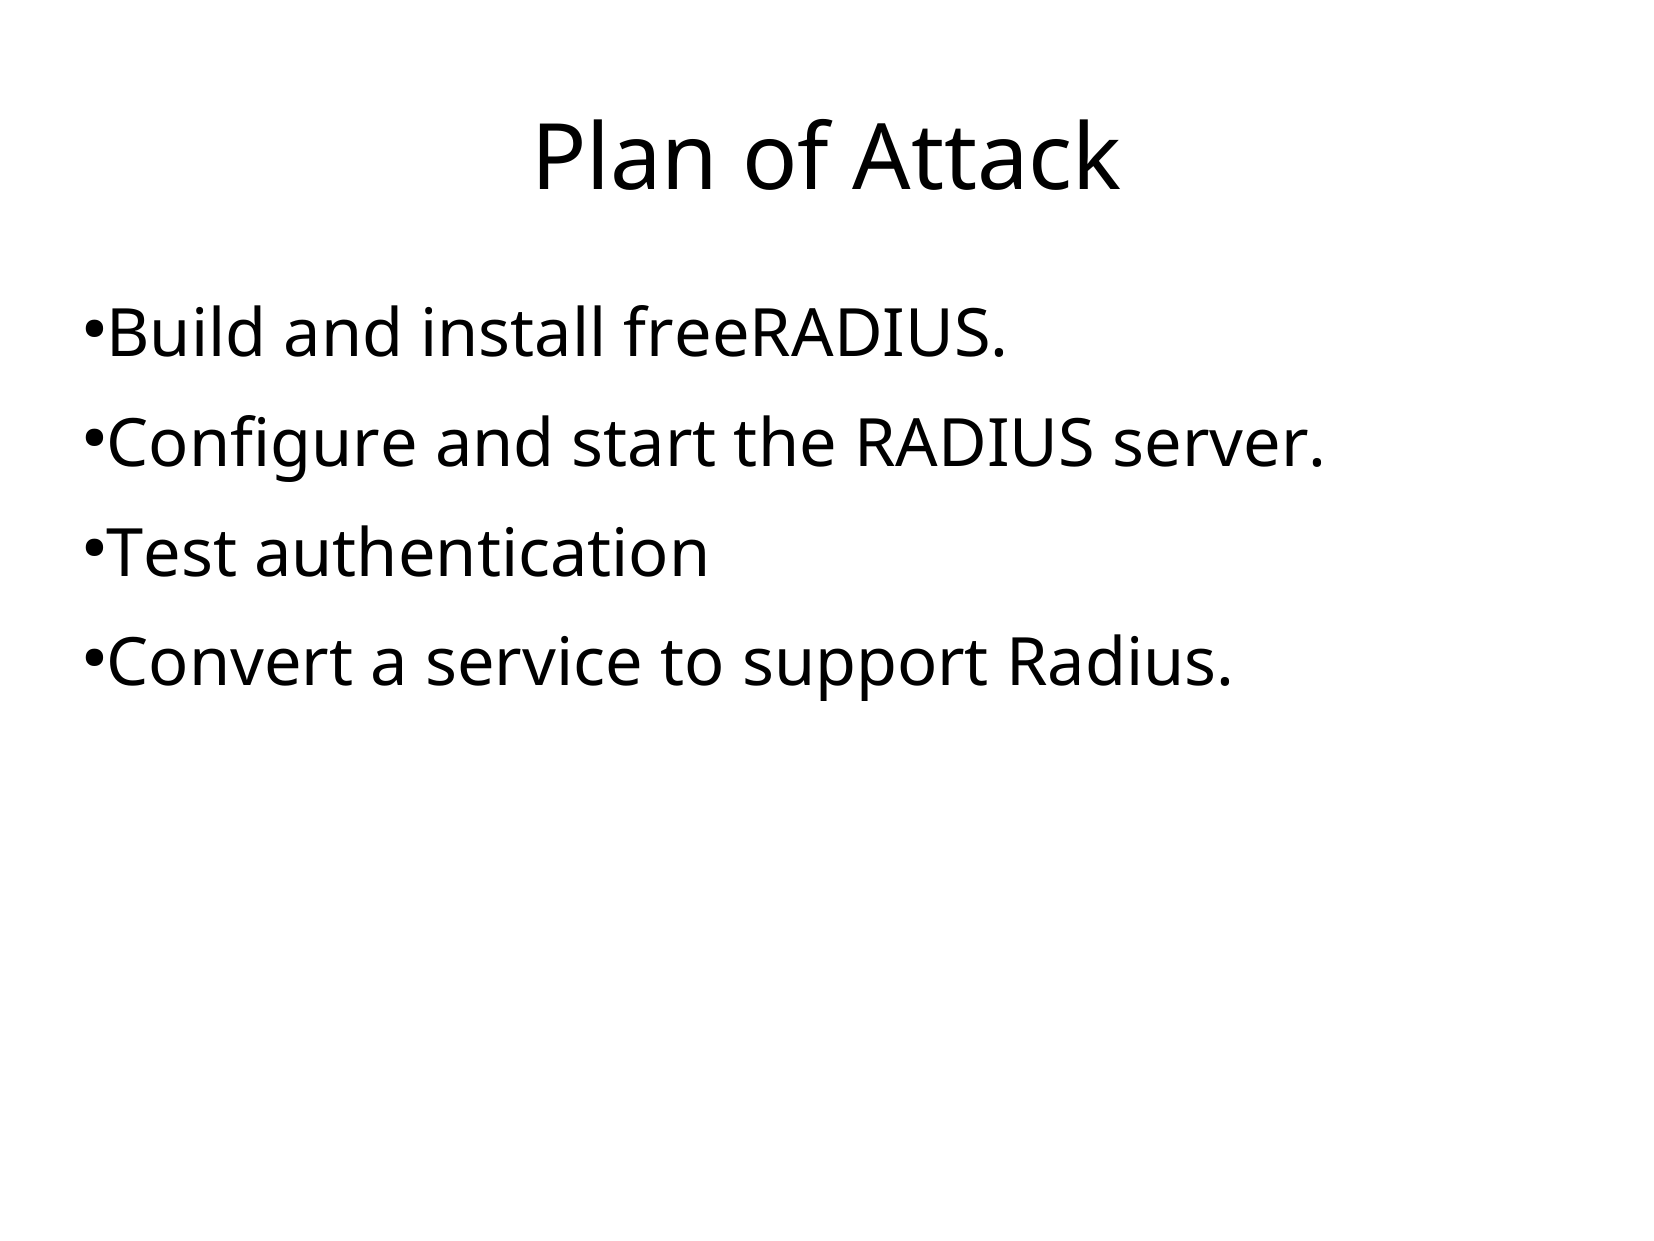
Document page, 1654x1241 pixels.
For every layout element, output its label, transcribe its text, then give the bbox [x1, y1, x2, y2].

list Build and install freeRADIUS. Configure and start the RADIUS server. Test authentication Convert a service to support Radius. [82, 290, 1571, 1109]
title Plan of Attack [82, 49, 1571, 257]
